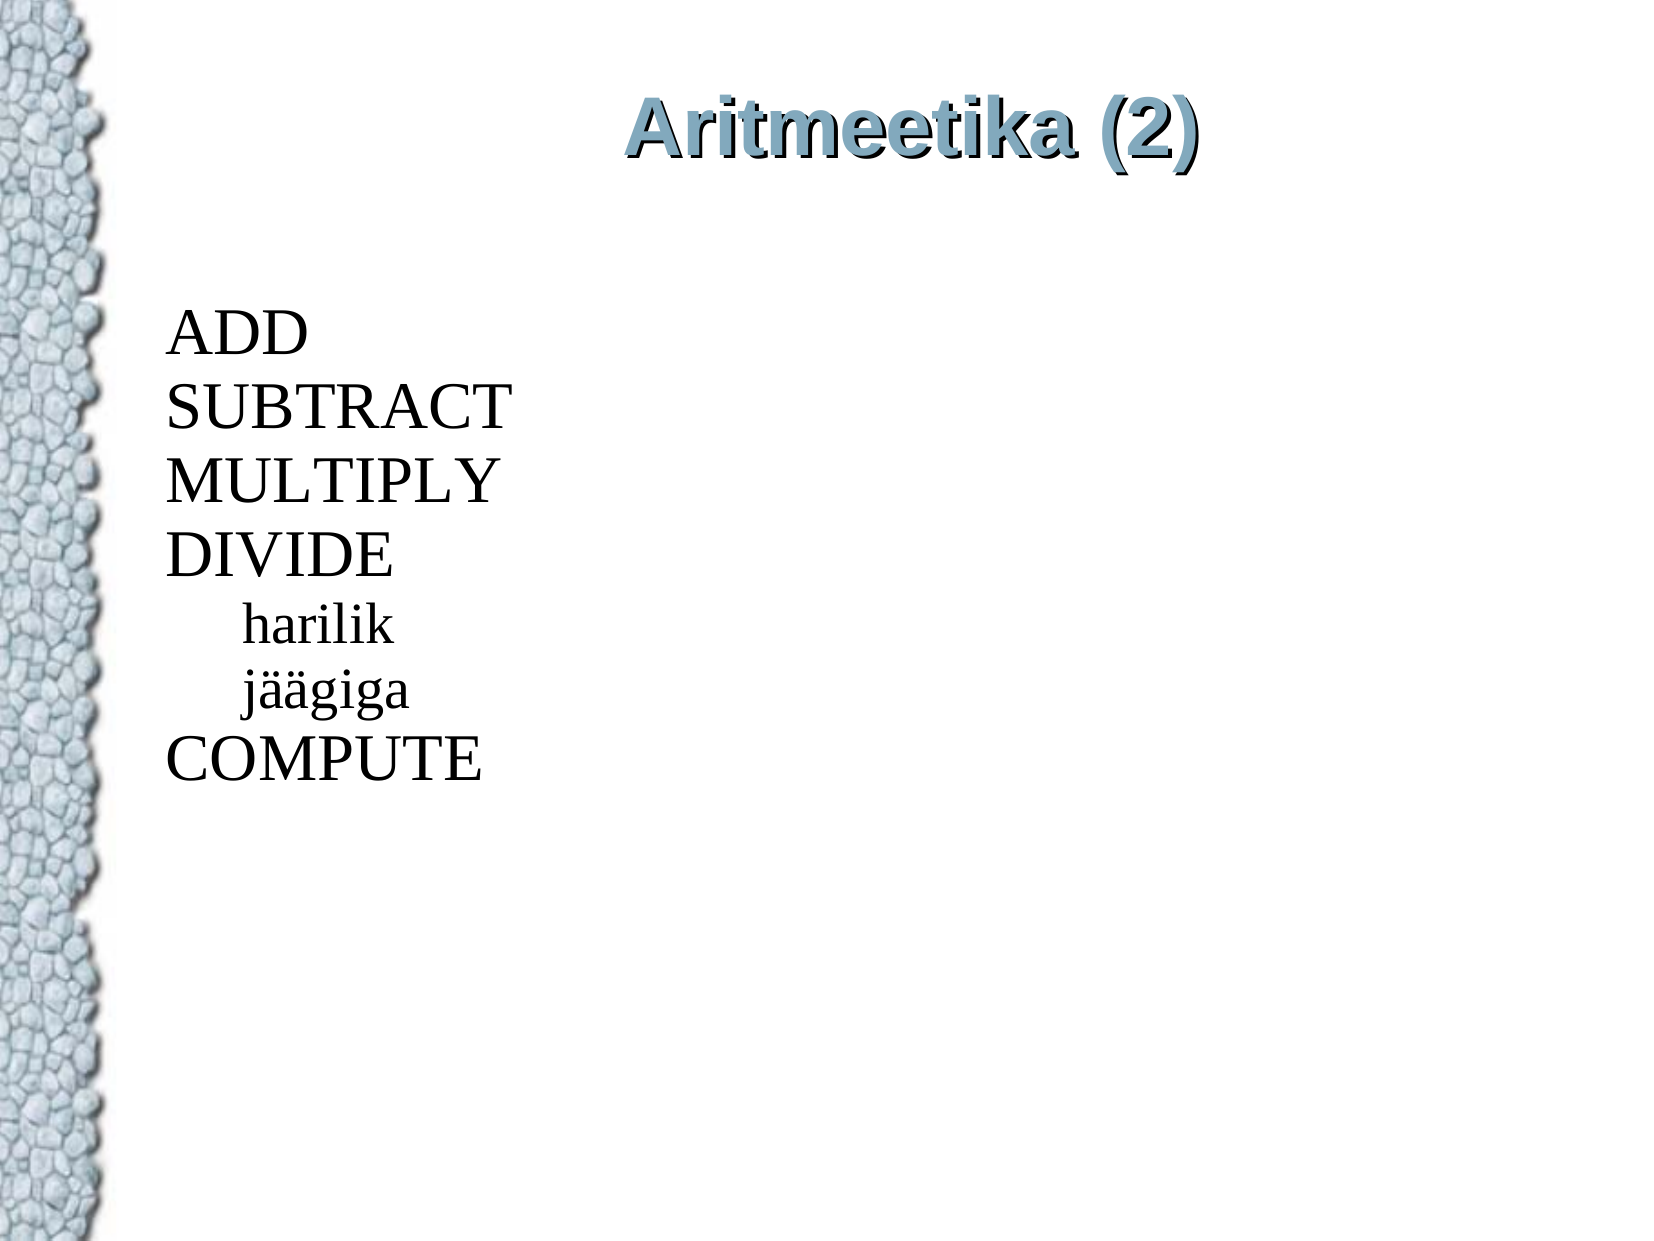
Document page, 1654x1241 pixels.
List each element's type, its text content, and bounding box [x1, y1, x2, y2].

title Aritmeetika (2) [205, 35, 1618, 223]
picture [0, 0, 131, 1241]
list ADD SUBTRACT MULTIPLY DIVIDE harilik jäägiga COMPUTE [147, 295, 1557, 1194]
